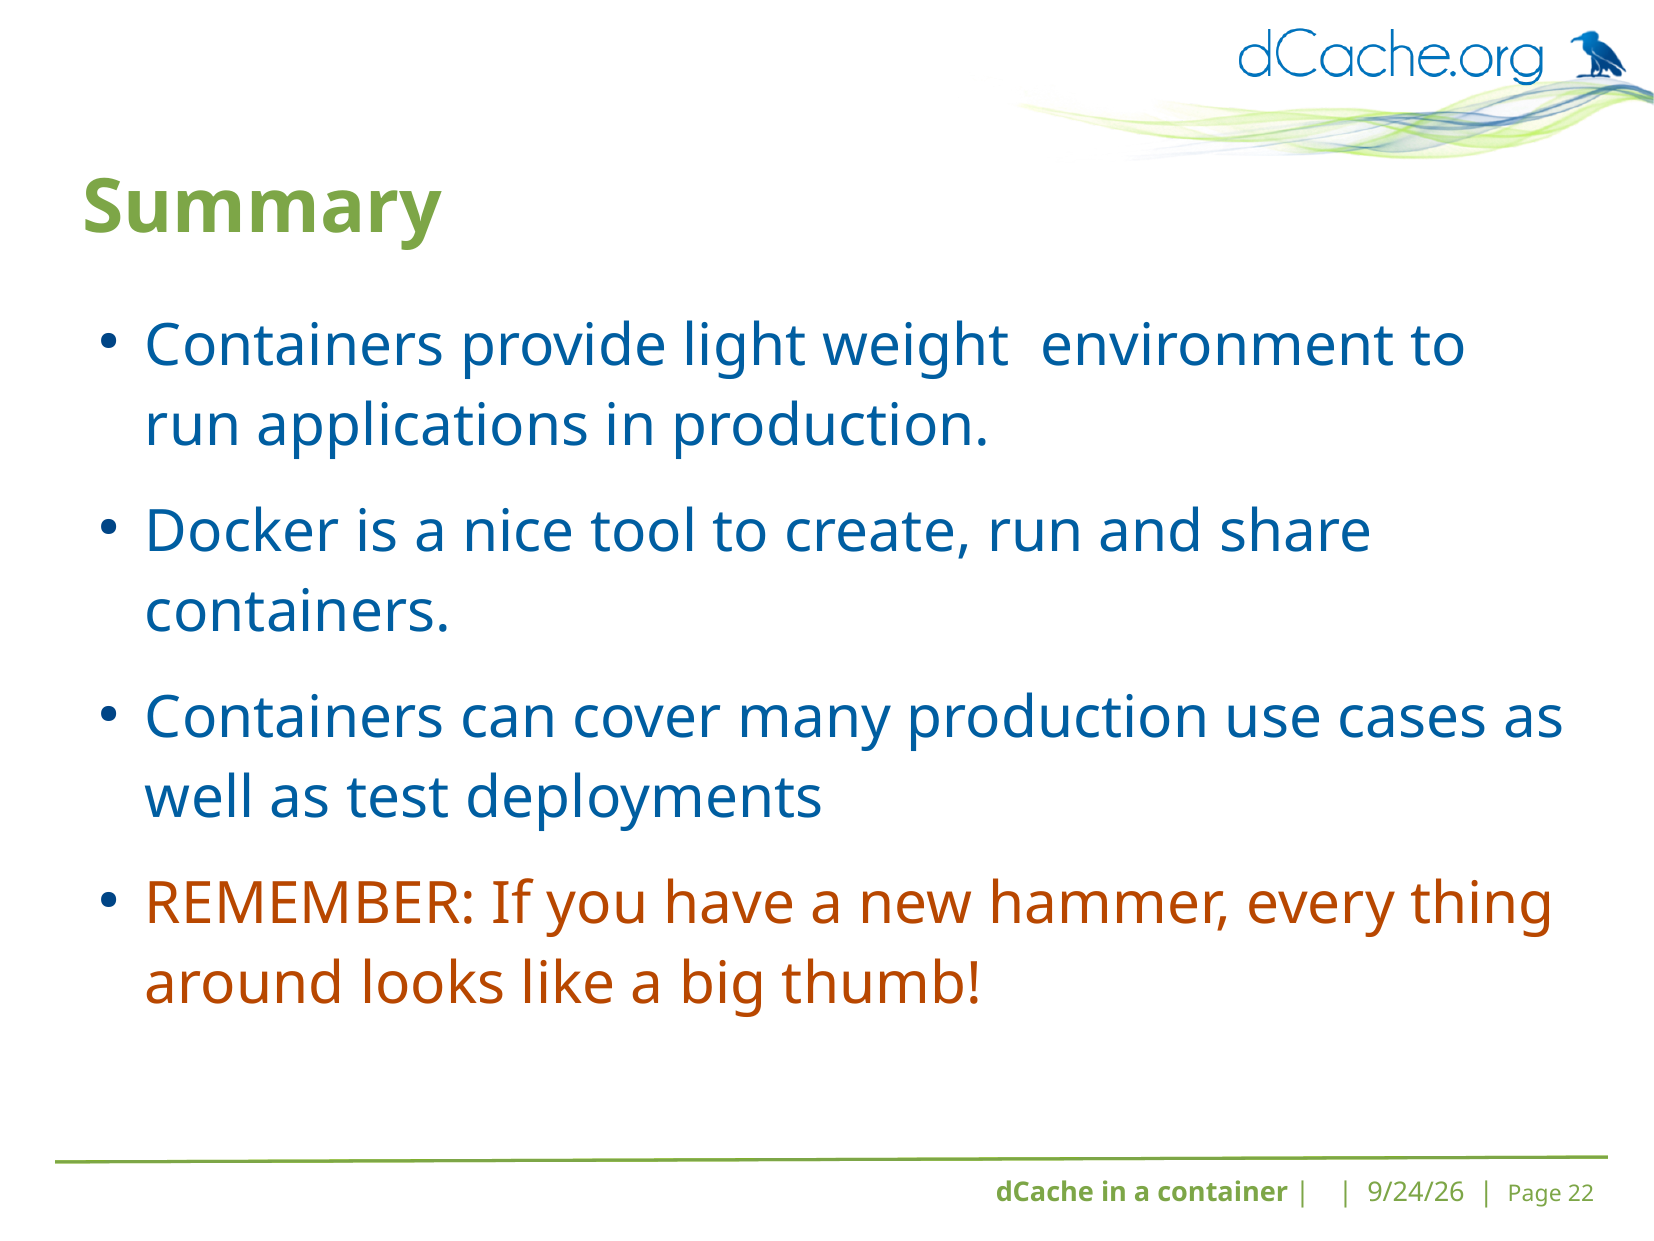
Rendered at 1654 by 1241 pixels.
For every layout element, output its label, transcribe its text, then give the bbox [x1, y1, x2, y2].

picture [956, 16, 1654, 169]
list Containers provide light weight environment to run applications in production. Docker is a nice tool to create, run and share containers. Containers can cover many production use cases as well as test deployments REMEMBER: If you have a new hammer, every thing around looks like a big thumb! [82, 302, 1571, 1023]
title Summary [82, 155, 1605, 252]
